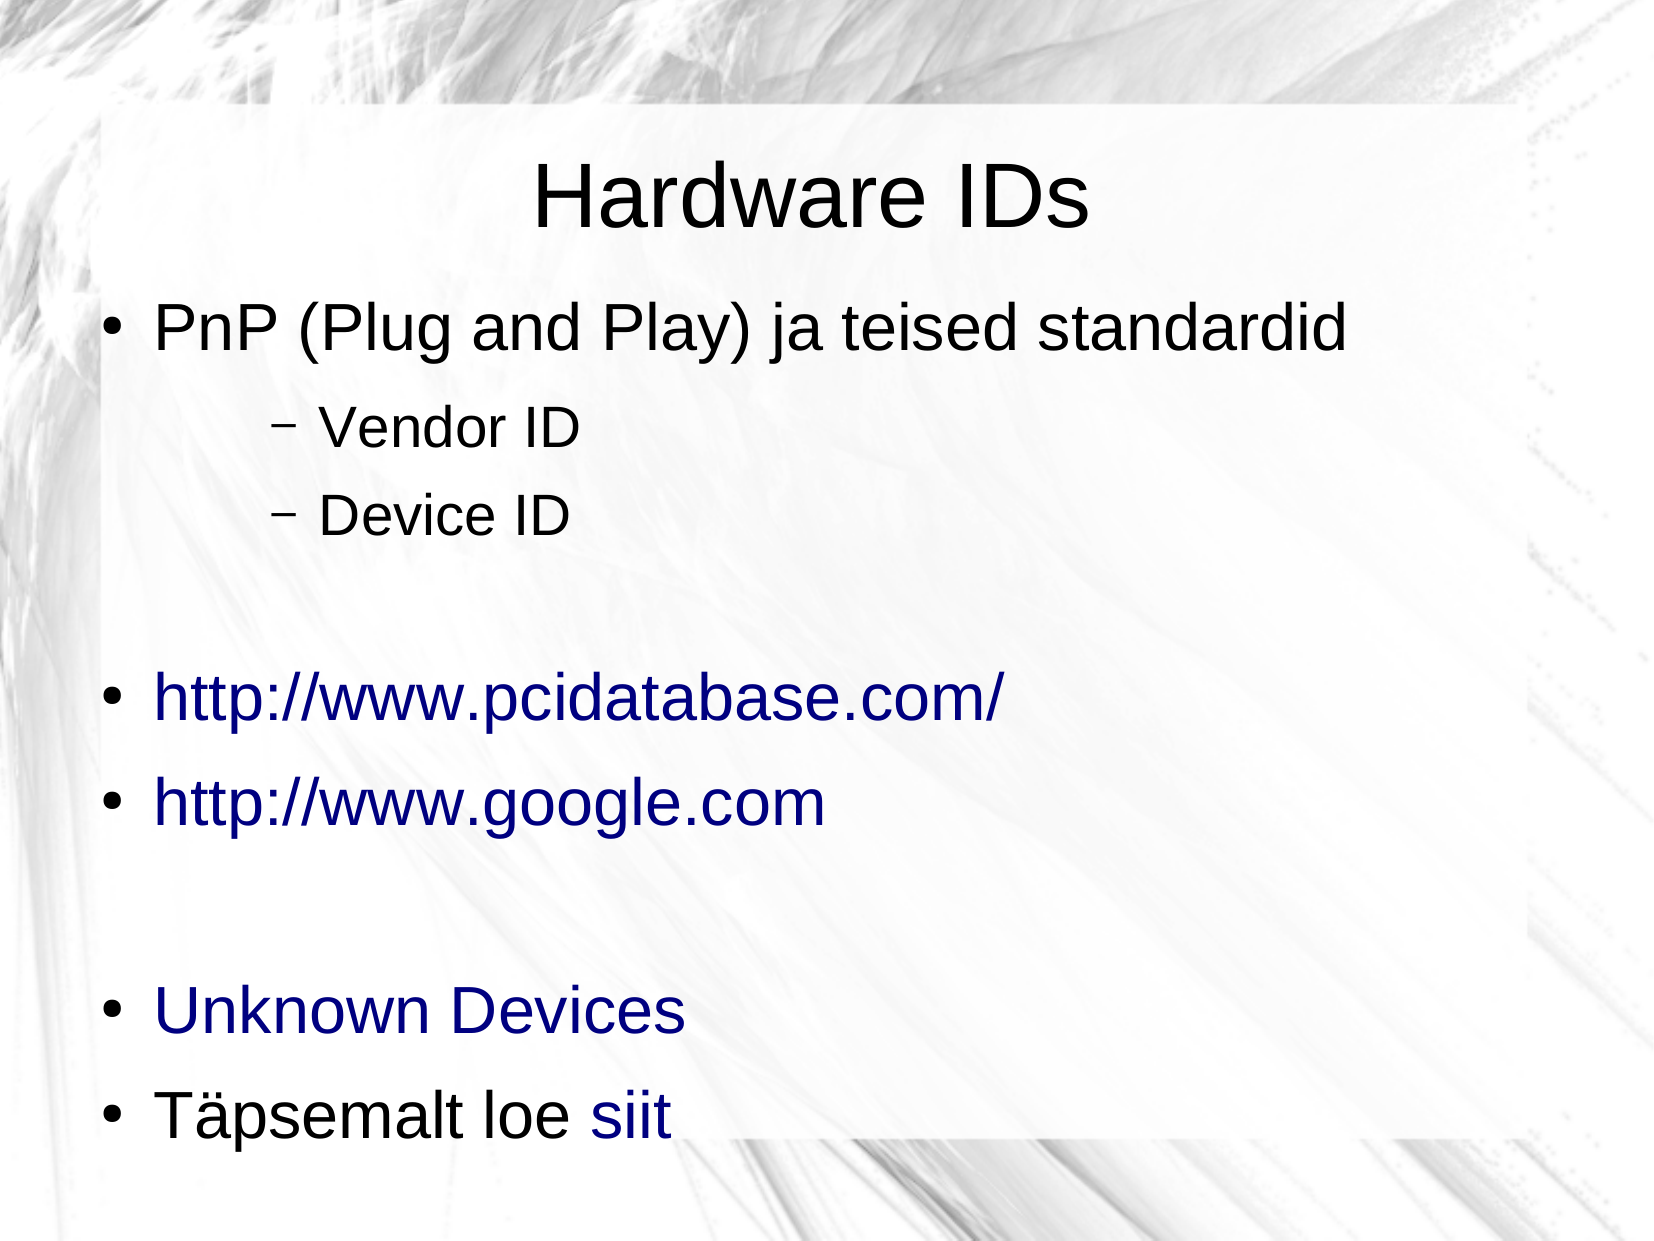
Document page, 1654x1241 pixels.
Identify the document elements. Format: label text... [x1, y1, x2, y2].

picture [0, 0, 1654, 1241]
list PnP (Plug and Play) ja teised standardid Vendor ID Device ID http://www.pcidatabase.com/ http://www.google.com Unknown Devices Täpsemalt loe siit [82, 290, 1571, 1152]
title Hardware IDs [118, 112, 1506, 281]
